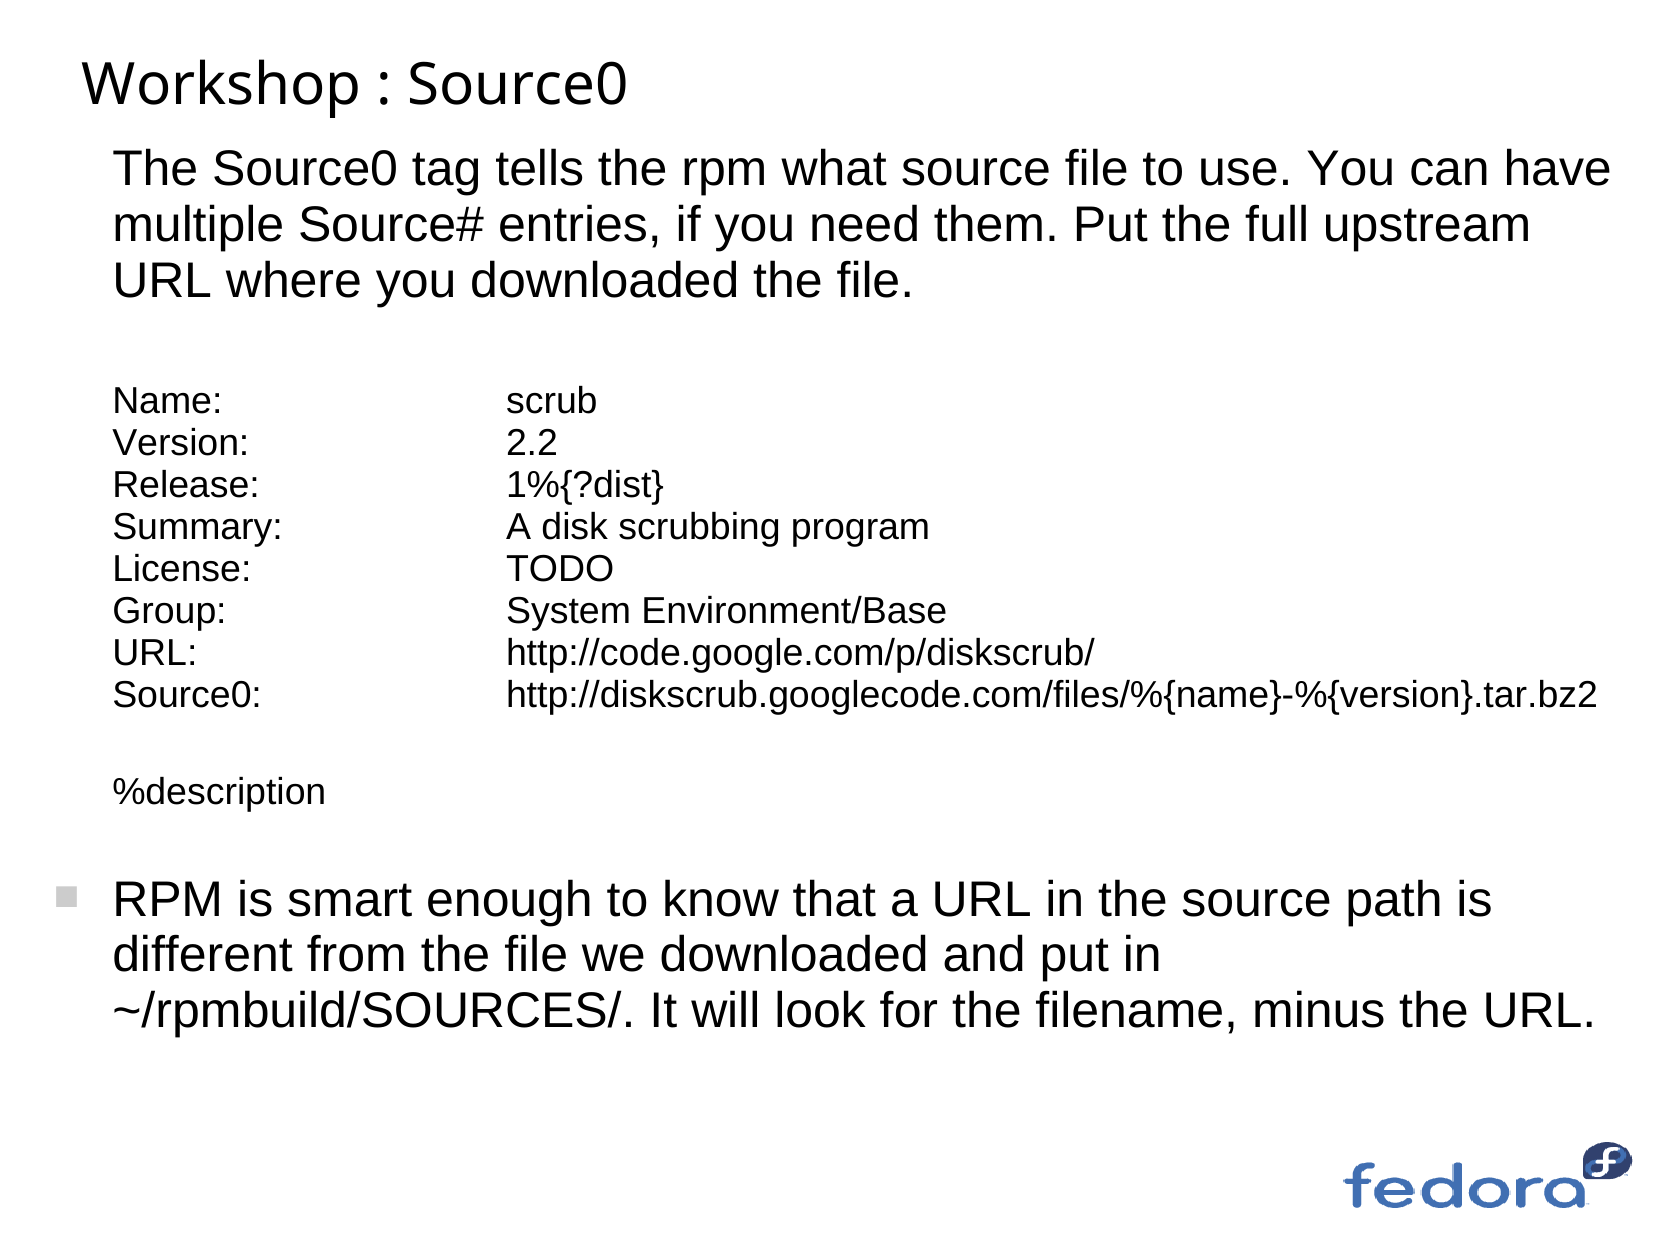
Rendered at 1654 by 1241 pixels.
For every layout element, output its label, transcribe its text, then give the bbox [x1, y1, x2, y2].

picture [1332, 1124, 1651, 1227]
list The Source0 tag tells the rpm what source file to use. You can have multiple Source# entries, if you need them. Put the full upstream URL where you downloaded the file. Name: scrub Version: 2.2 Release: 1%{?dist} Summary: A disk scrubbing program License: TODO Group: System Environment/Base URL: http://code.google.com/p/diskscrub/ Source0: http://diskscrub.googlecode.com/files/%{name}-%{version}.tar.bz2 %description RPM is smart enough to know that a URL in the source path is different from the file we downloaded and put in ~/rpmbuild/SOURCES/. It will look for the filename, minus the URL. [0, 140, 1625, 1094]
title Workshop : Source0 [81, 23, 1513, 140]
